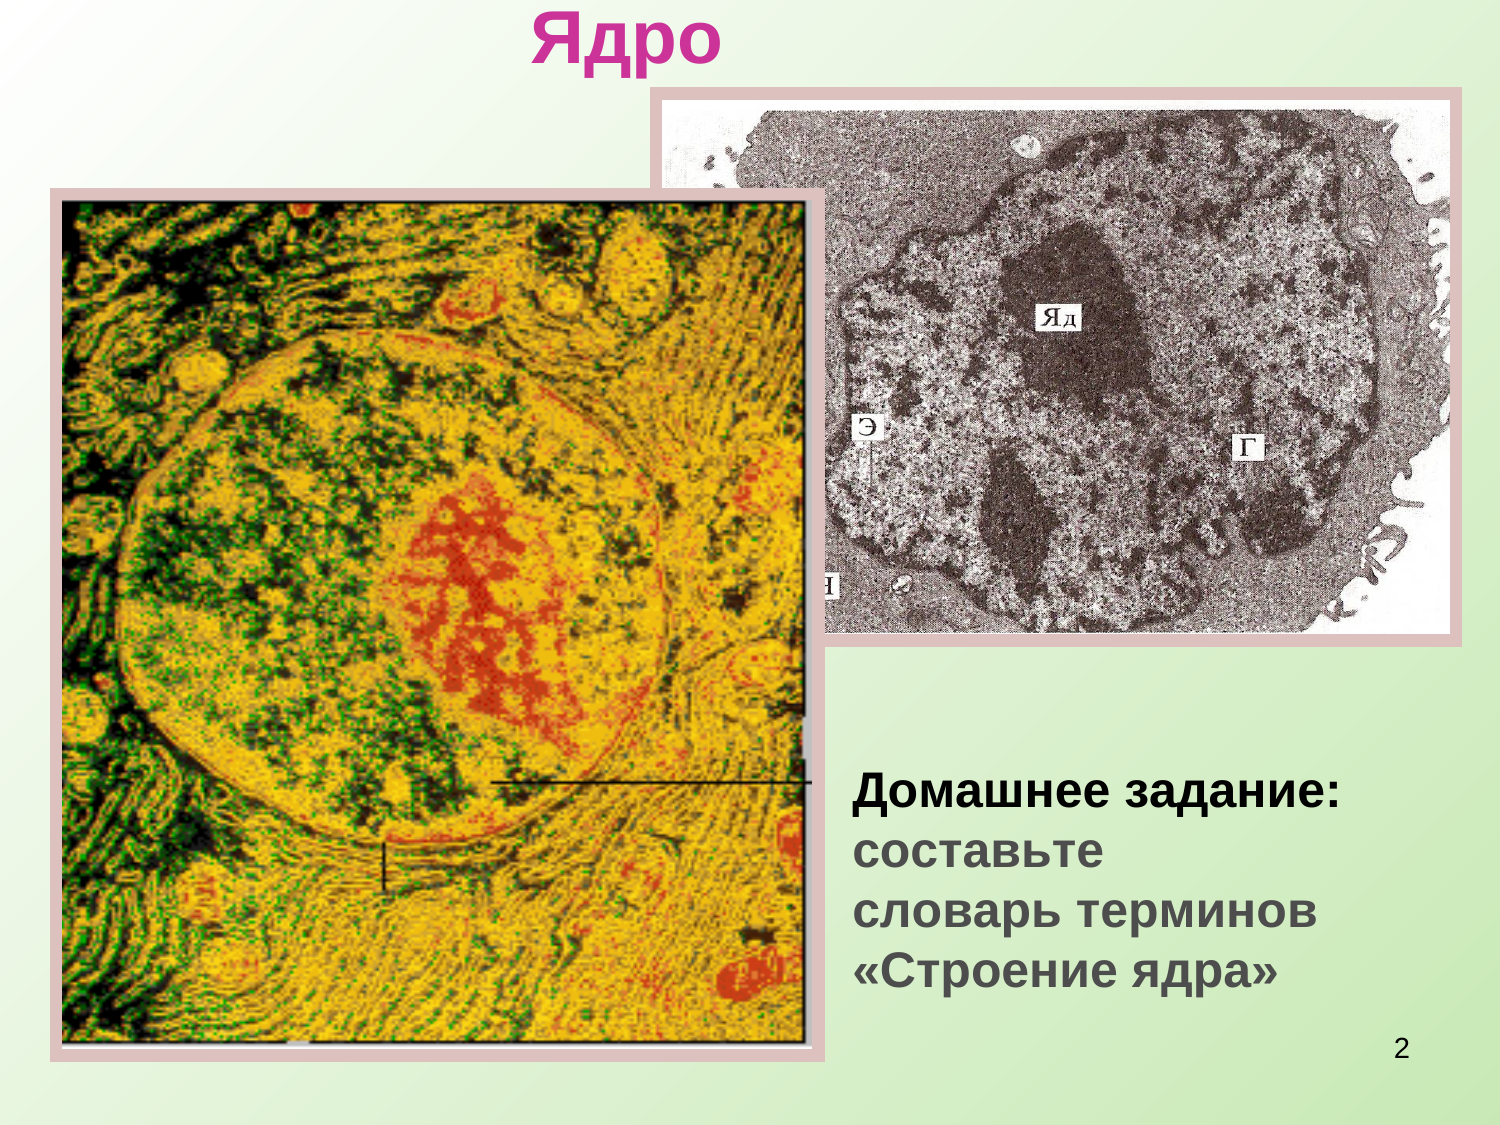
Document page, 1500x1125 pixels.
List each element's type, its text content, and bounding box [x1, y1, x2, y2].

picture [62, 200, 813, 1050]
title Ядро [349, 0, 913, 88]
text_box Домашнее задание: составьте словарь терминов «Строение ядра» [837, 749, 1500, 1006]
picture [662, 99, 1450, 635]
